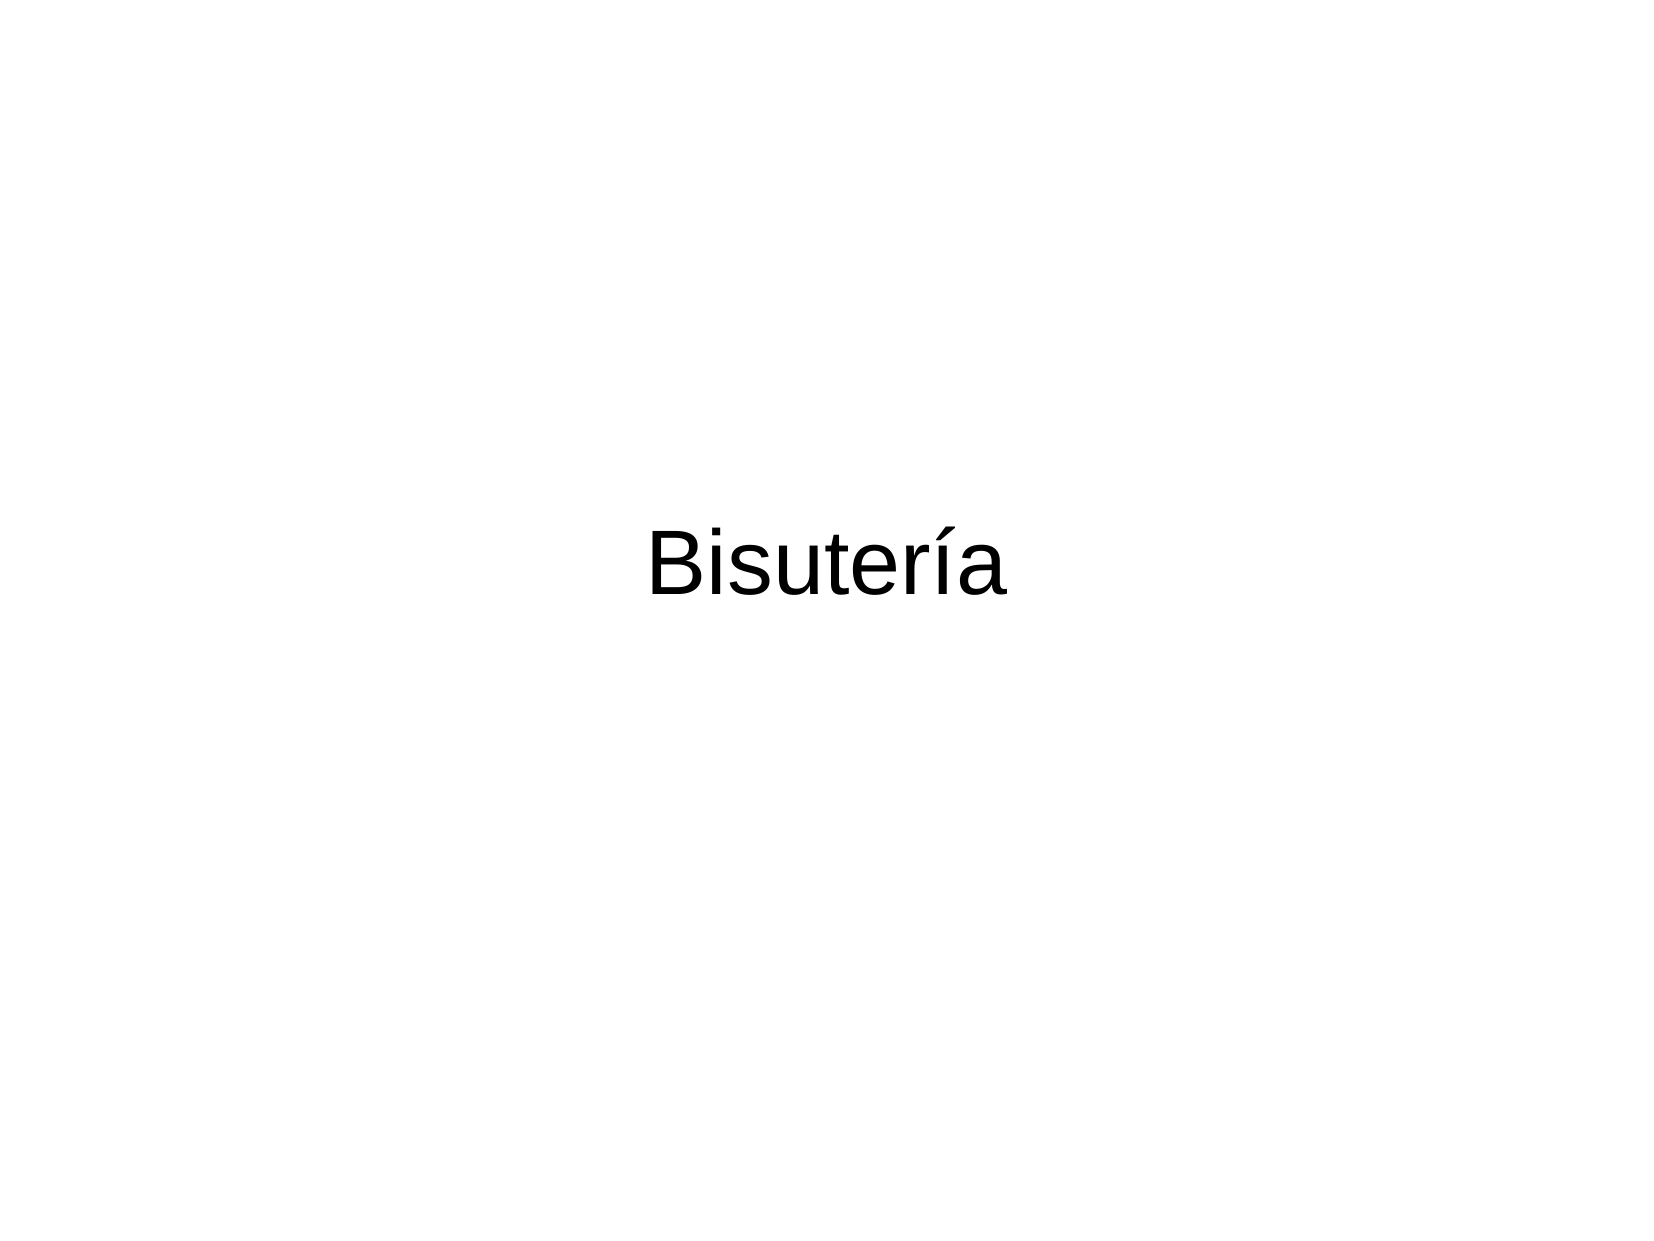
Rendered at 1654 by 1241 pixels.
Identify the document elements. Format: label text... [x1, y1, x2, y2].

title Bisutería [82, 0, 1571, 666]
